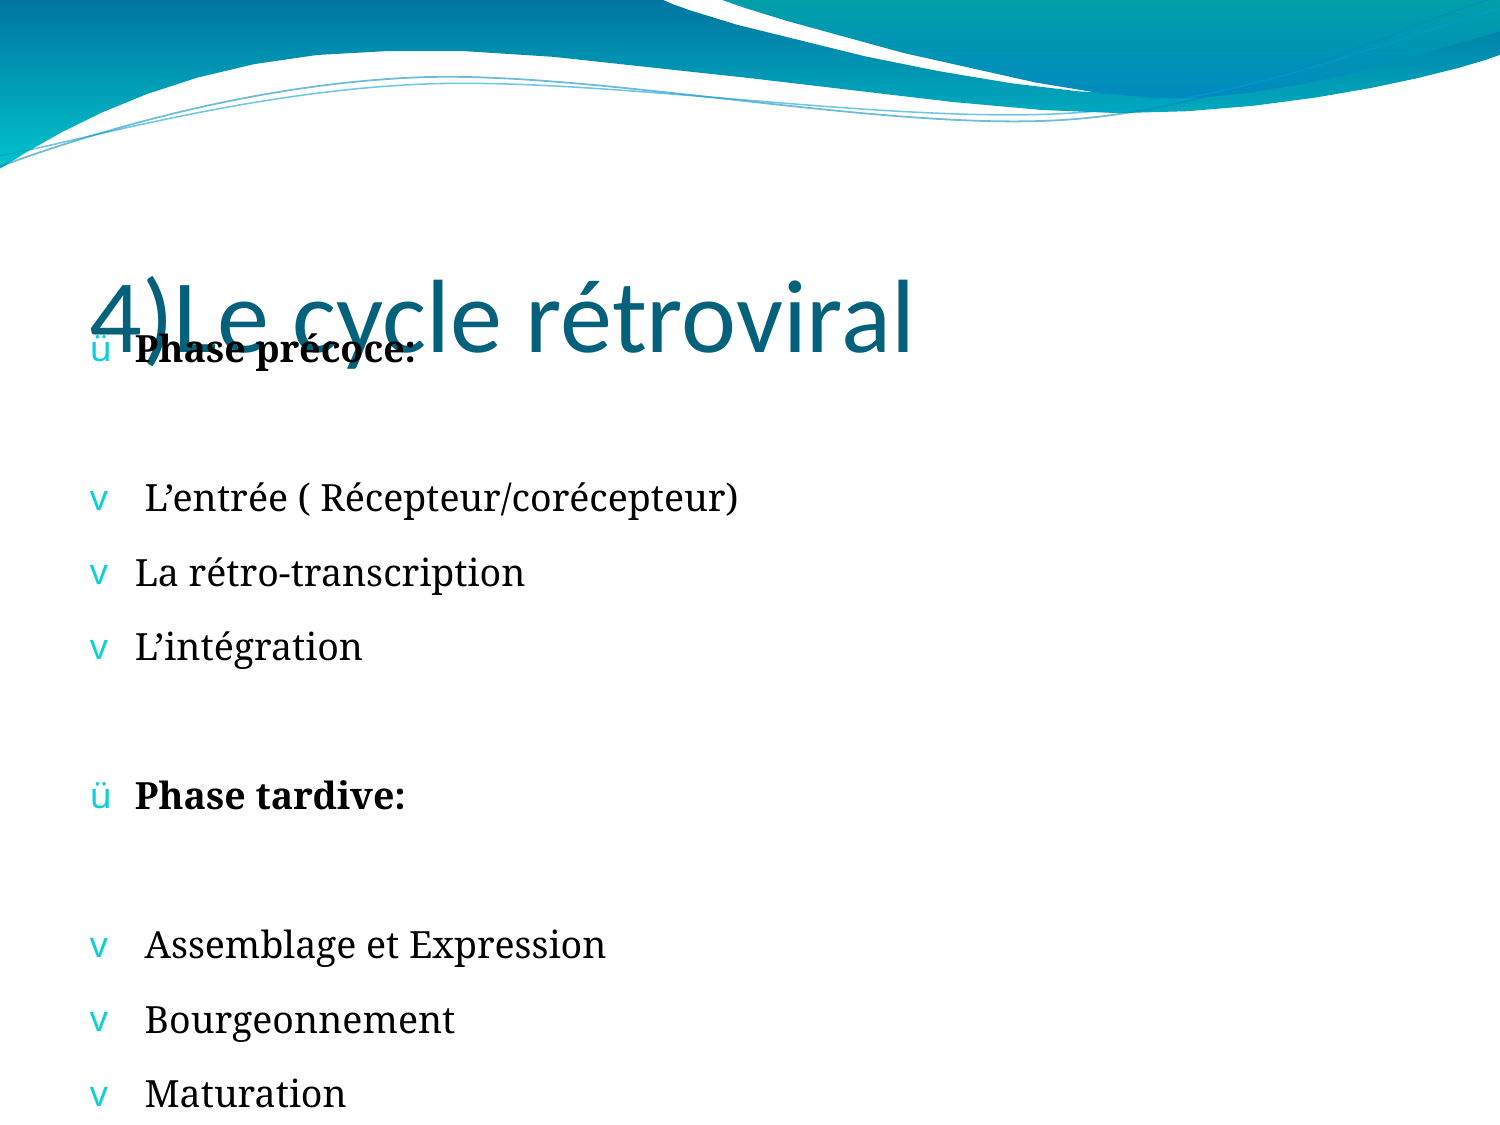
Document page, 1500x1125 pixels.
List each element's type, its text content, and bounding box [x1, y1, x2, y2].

list Phase précoce: L’entrée ( Récepteur/corécepteur) La rétro-transcription L’intégration Phase tardive: Assemblage et Expression Bourgeonnement Maturation [75, 317, 1425, 1038]
title 4)Le cycle rétroviral [75, 115, 1425, 303]
